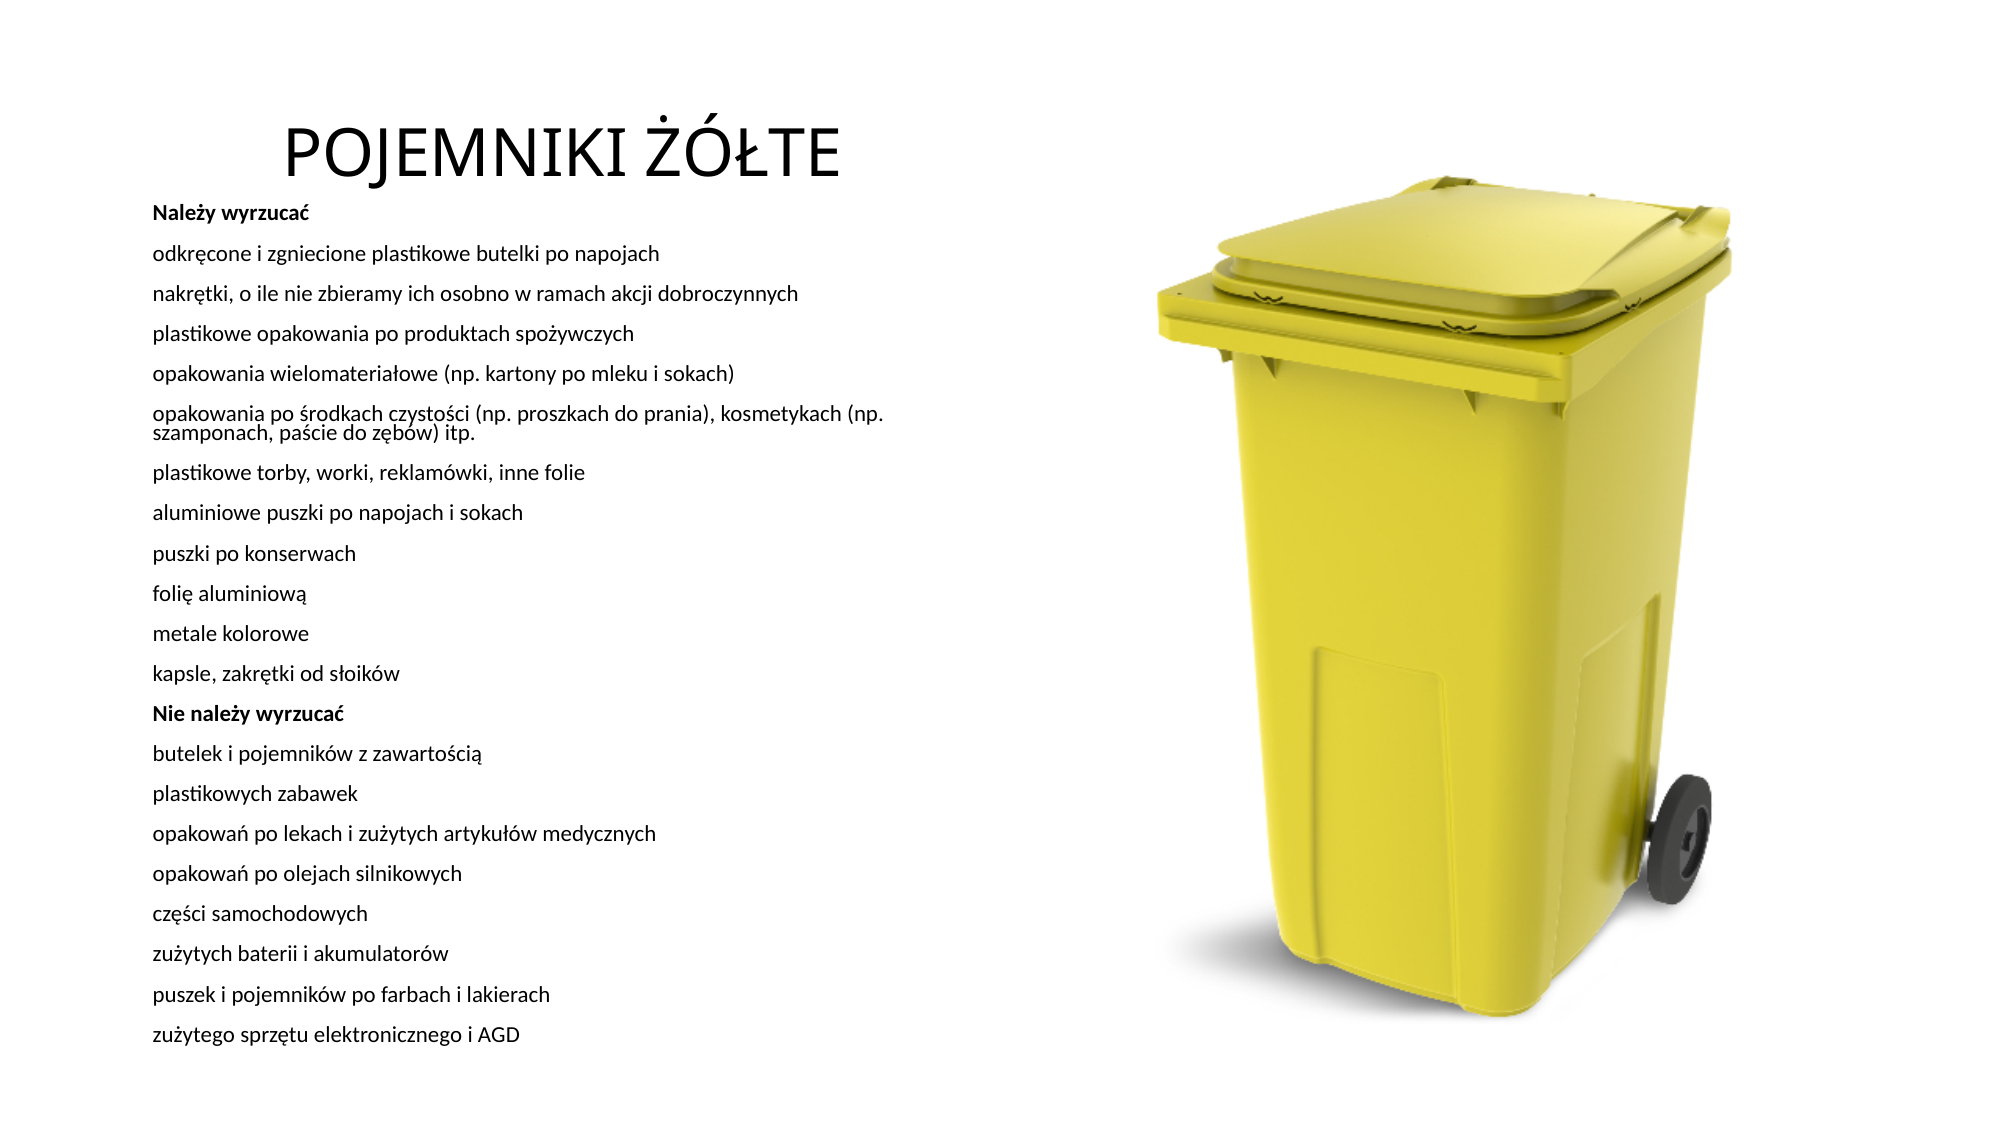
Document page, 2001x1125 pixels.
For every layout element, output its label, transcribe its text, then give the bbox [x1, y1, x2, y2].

list Należy wyrzucać odkręcone i zgniecione plastikowe butelki po napojach nakrętki, o ile nie zbieramy ich osobno w ramach akcji dobroczynnych plastikowe opakowania po produktach spożywczych opakowania wielomateriałowe (np. kartony po mleku i sokach) opakowania po środkach czystości (np. proszkach do prania), kosmetykach (np. szamponach, paście do zębów) itp. plastikowe torby, worki, reklamówki, inne folie aluminiowe puszki po napojach i sokach puszki po konserwach folię aluminiową metale kolorowe kapsle, zakrętki od słoików Nie należy wyrzucać butelek i pojemników z zawartością plastikowych zabawek opakowań po lekach i zużytych artykułów medycznych opakowań po olejach silnikowych części samochodowych zużytych baterii i akumulatorów puszek i pojemników po farbach i lakierach zużytego sprzętu elektronicznego i AGD [137, 198, 988, 1075]
title POJEMNIKI ŻÓŁTE [137, 75, 988, 198]
picture [987, 112, 1926, 1051]
